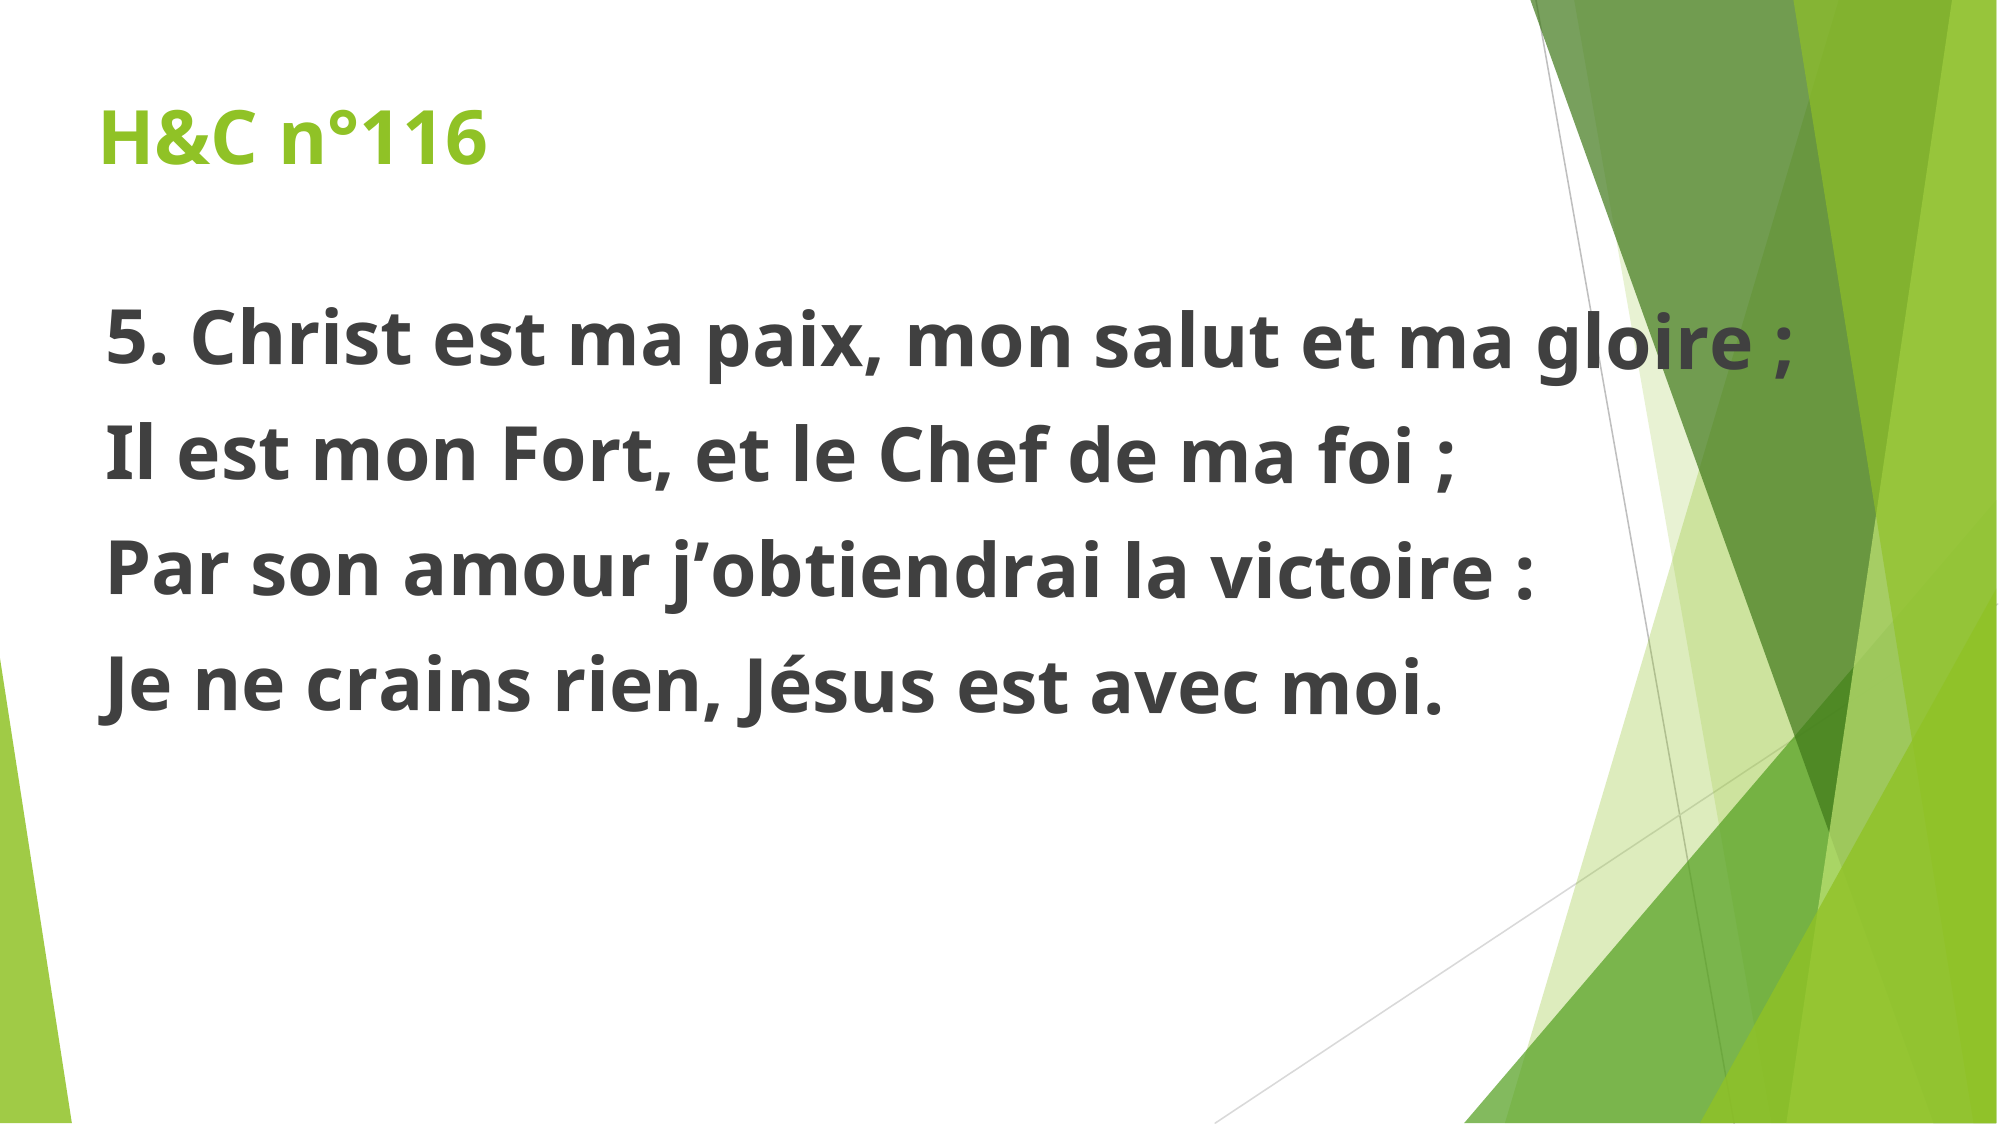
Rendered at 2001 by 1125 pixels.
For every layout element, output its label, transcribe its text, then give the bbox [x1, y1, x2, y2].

text_box H&C n°116 [82, 82, 591, 189]
text_box 5. Christ est ma paix, mon salut et ma gloire ; Il est mon Fort, et le Chef de ma foi ; Par son amour j’obtiendrai la victoire : Je ne crains rien, Jésus est avec moi. [88, 267, 1958, 1086]
